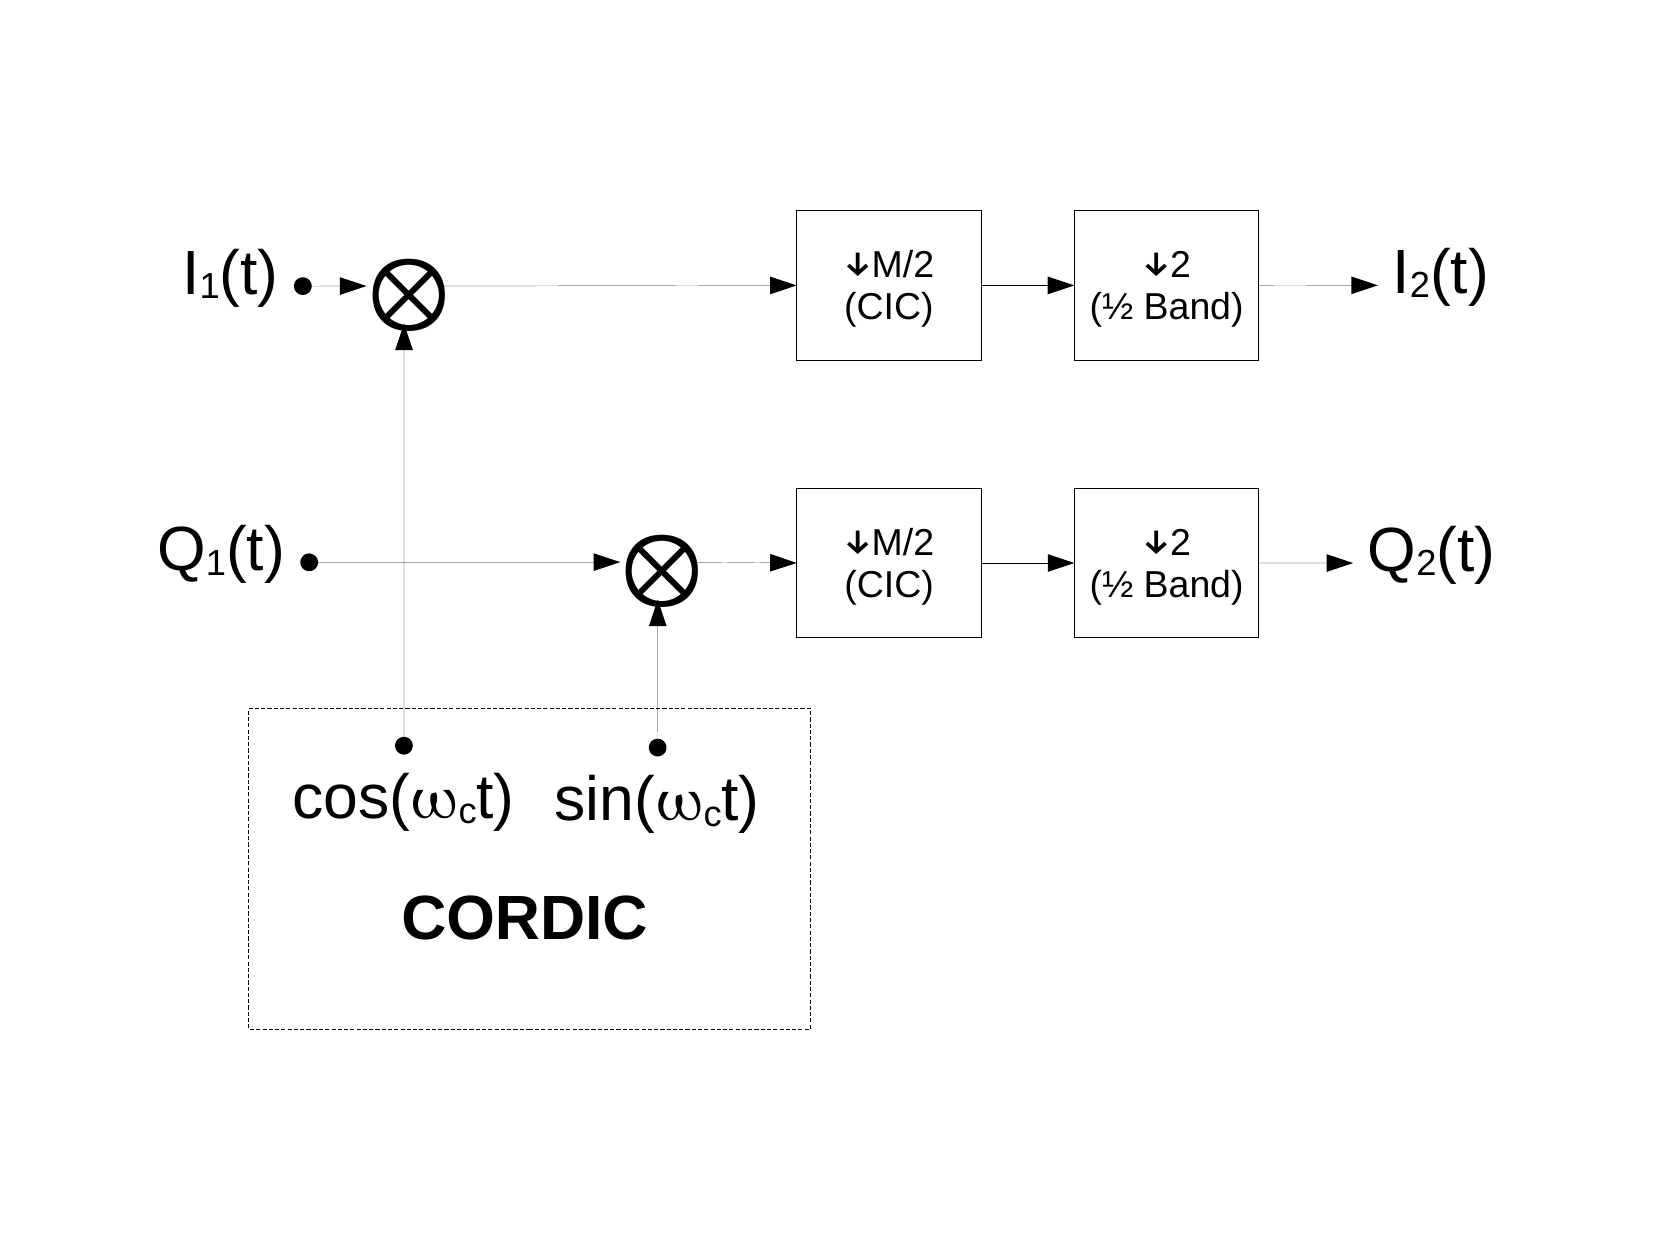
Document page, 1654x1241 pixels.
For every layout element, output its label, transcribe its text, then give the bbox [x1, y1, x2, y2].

text_box Q2(t) [1353, 507, 1511, 619]
text_box Q1(t) [142, 506, 301, 618]
text_box cos(ct) [277, 754, 531, 866]
text_box I1(t) [167, 230, 294, 342]
text_box ↓M/2 (CIC) [796, 488, 982, 638]
text_box I2(t) [1377, 229, 1505, 341]
text_box CORDIC [386, 875, 664, 972]
text_box ↓2 (½ Band) [1074, 488, 1259, 638]
text_box  [598, 513, 728, 632]
text_box sin(ct) [539, 756, 776, 868]
text_box ↓2 (½ Band) [1074, 210, 1259, 361]
text_box ↓M/2 (CIC) [796, 210, 982, 361]
text_box  [344, 237, 474, 356]
